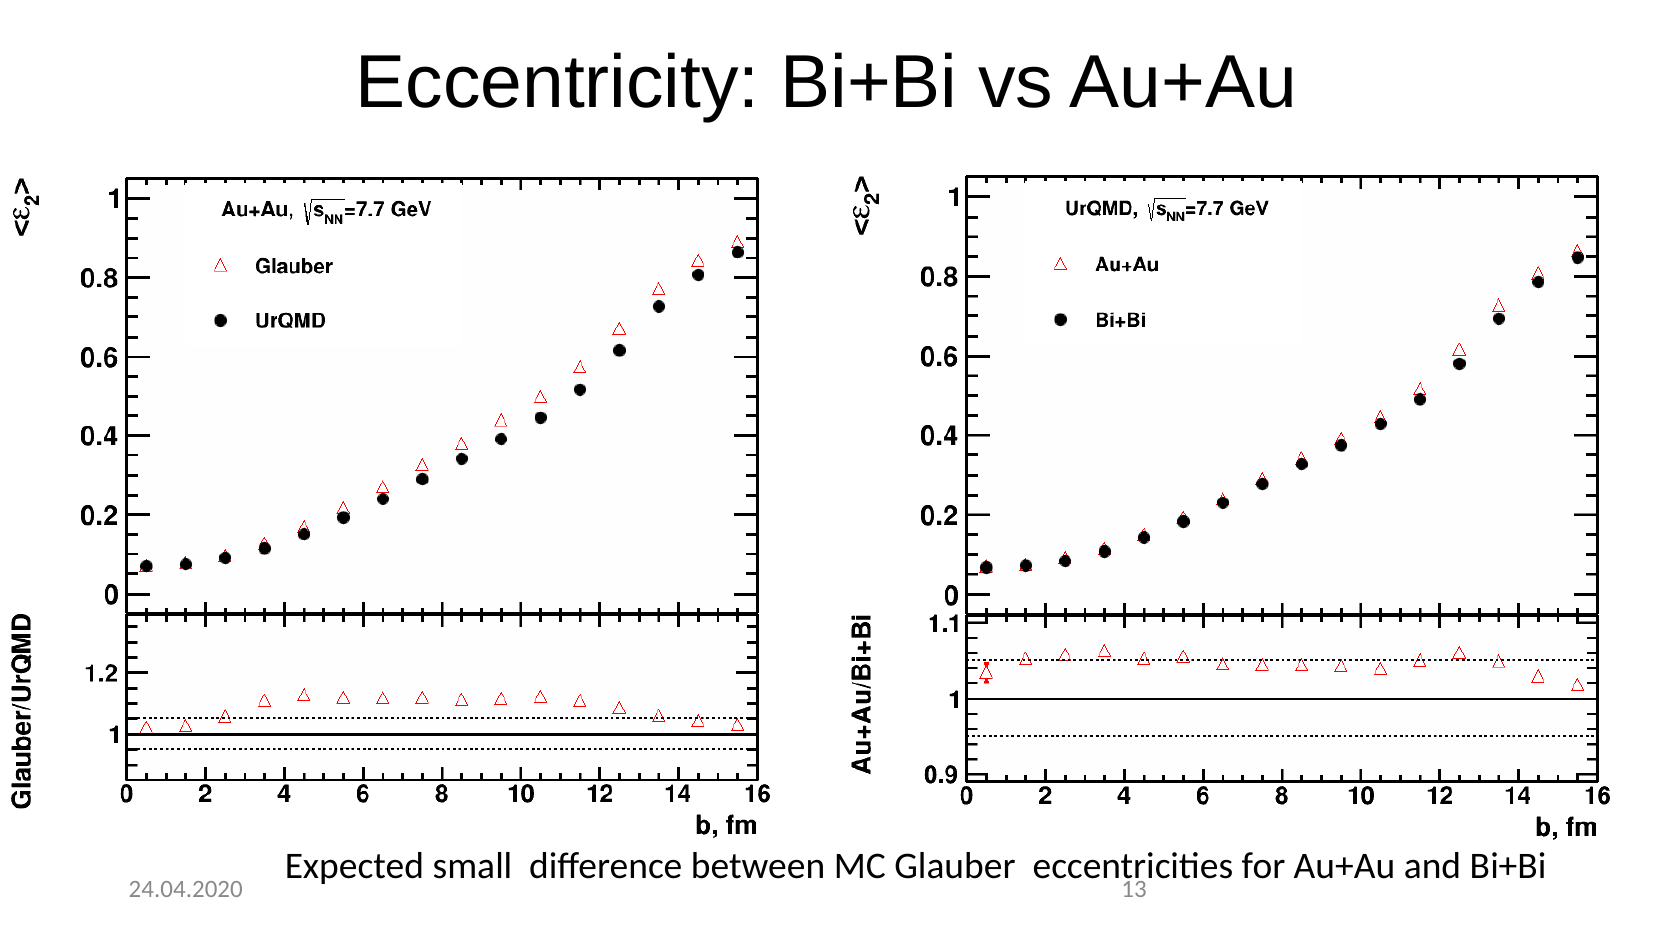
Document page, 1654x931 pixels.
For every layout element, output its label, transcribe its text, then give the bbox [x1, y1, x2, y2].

text_box 8 [1106, 862, 1602, 912]
text_box Eccentricity: Bi+Bi vs Au+Au [82, 0, 1571, 156]
text_box 24.04.2020 [113, 862, 486, 912]
picture [0, 128, 1654, 853]
text_box Expected small difference between MC Glauber eccentricities for Au+Au and Bi+Bi [270, 834, 1571, 894]
